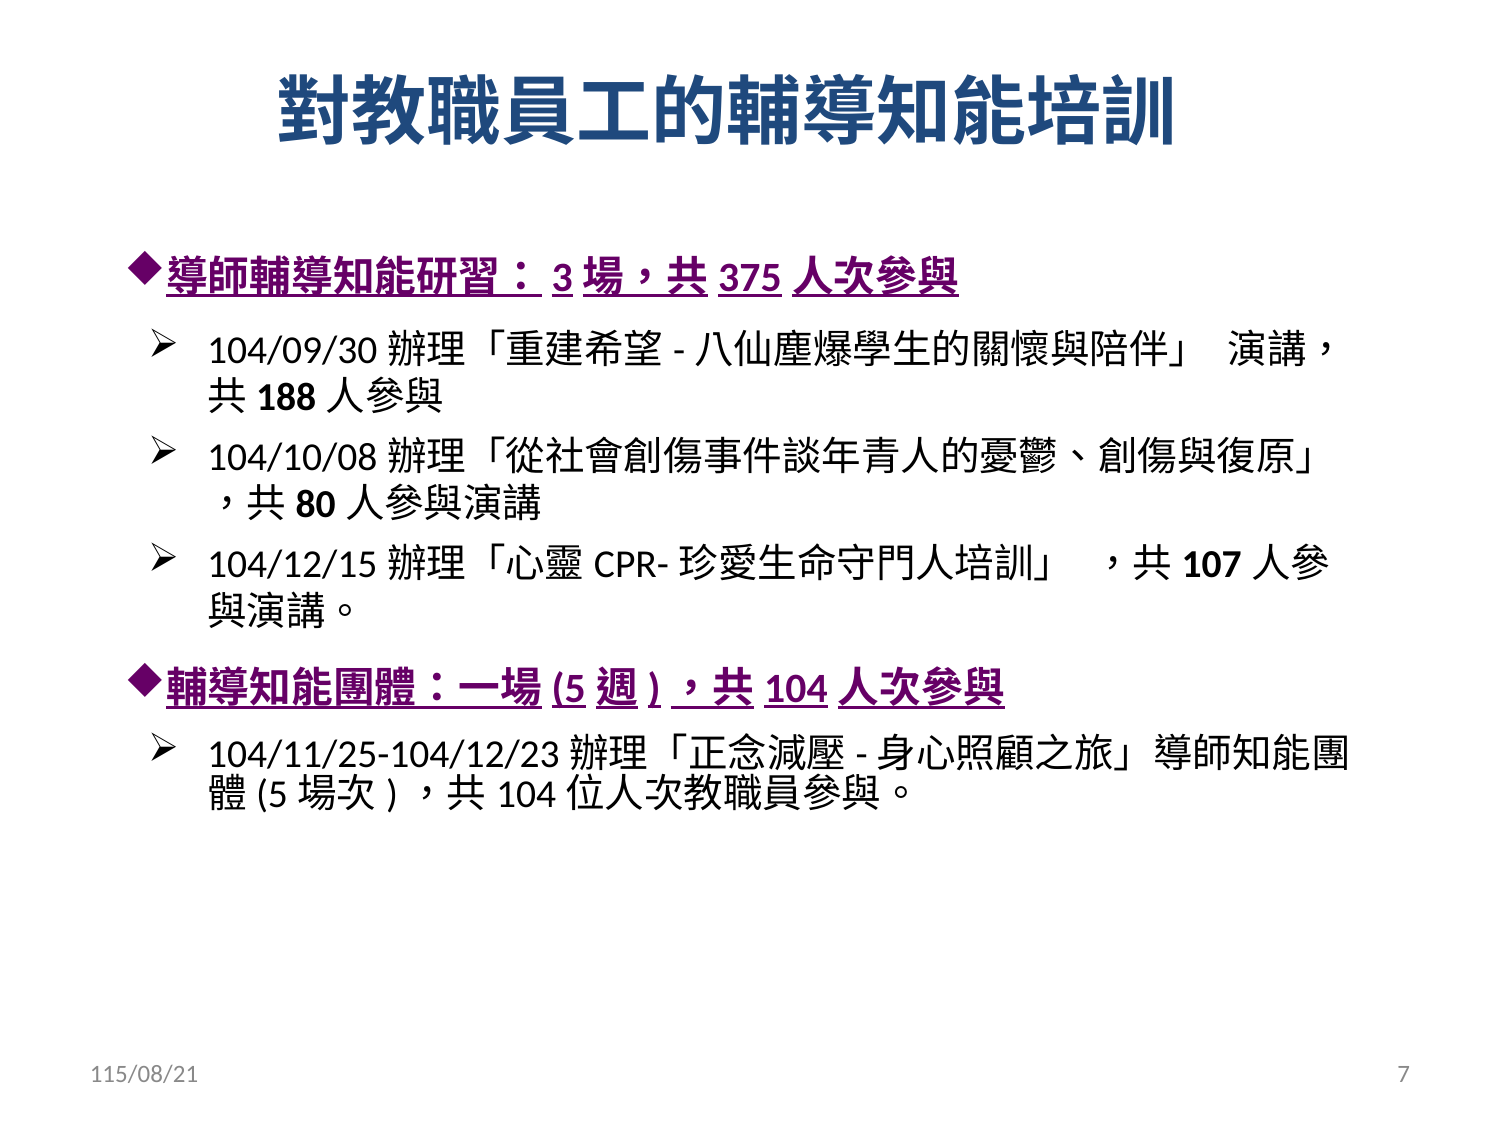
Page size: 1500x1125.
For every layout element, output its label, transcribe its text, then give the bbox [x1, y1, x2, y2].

text_box 106/07/17 [74, 1042, 426, 1103]
text_box <編號> [1074, 1042, 1426, 1103]
title 對教職員工的輔導知能培訓 [64, 42, 1388, 161]
list 導師輔導知能研習：3場，共375人次參與 104/09/30辦理「重建希望-八仙塵爆學生的關懷與陪伴」 演講，共188人參與 104/10/08辦理「從社會創傷事件談年青人的憂鬱、創傷與復原」，共80人參與演講 104/12/15辦理「心靈CPR-珍愛生命守門人培訓」 ，共107人參與演講。 輔導知能團體：一場(5週)，共104人次參與 104/11/25-104/12/23辦理「正念減壓-身心照顧之旅」導師知能團體(5場次)，共104位人次教職員參與。 [88, 148, 1376, 988]
